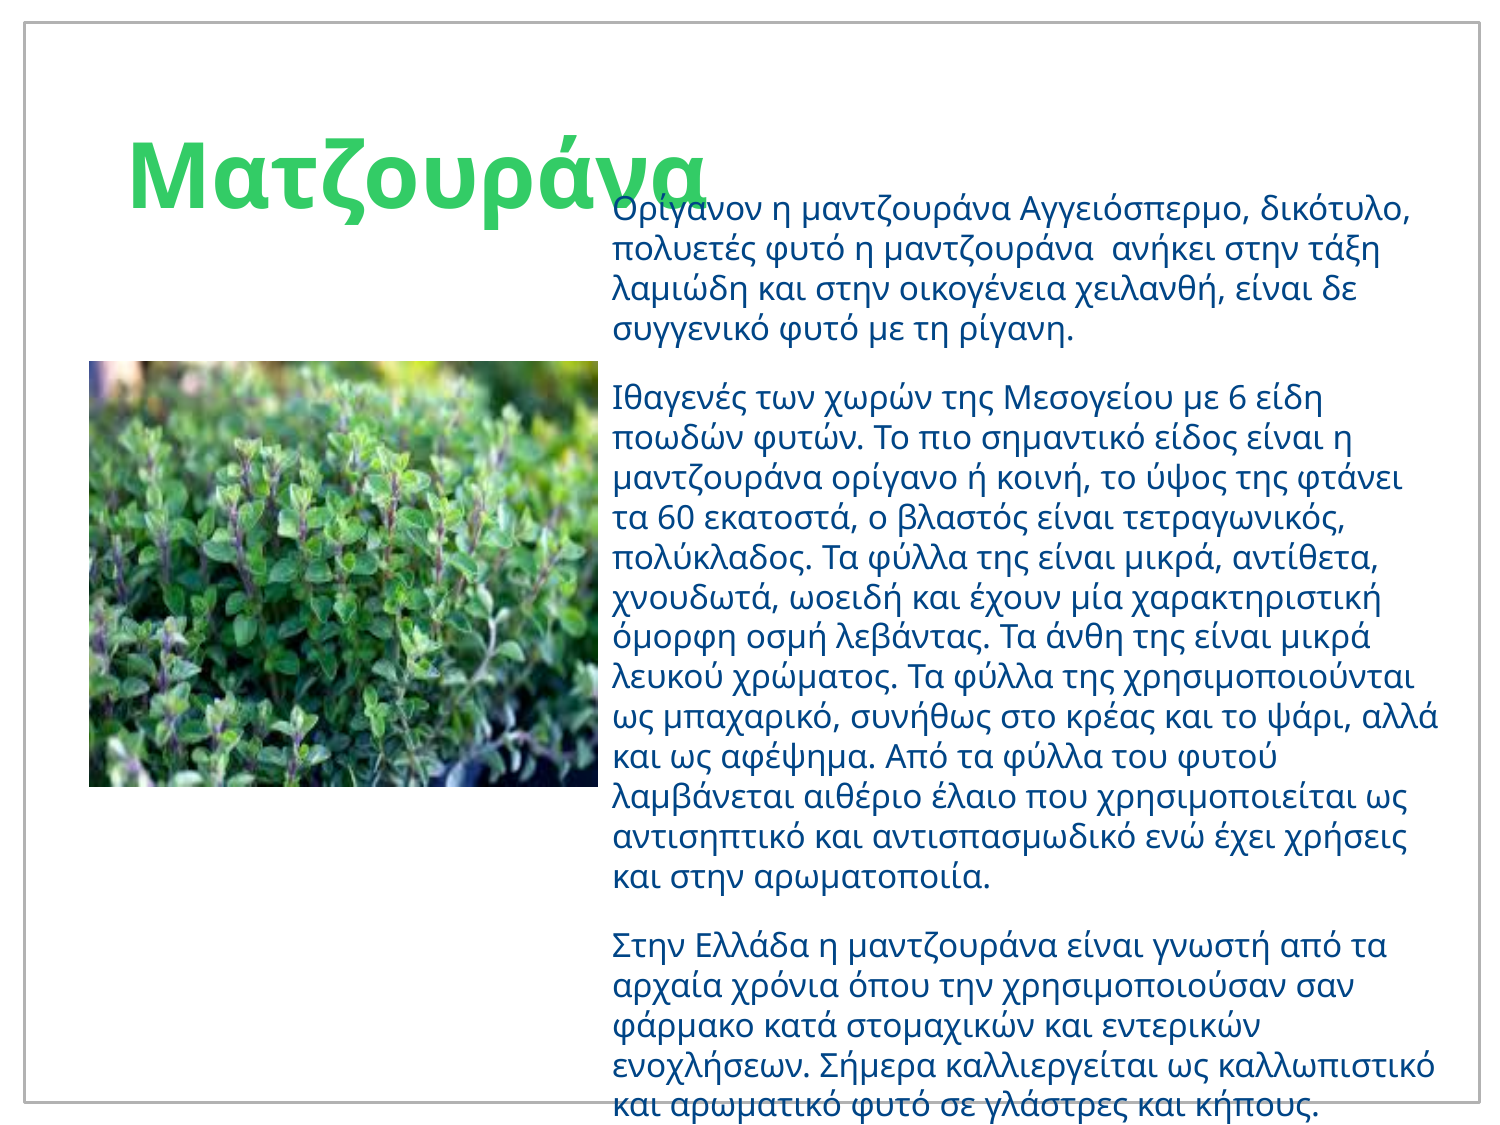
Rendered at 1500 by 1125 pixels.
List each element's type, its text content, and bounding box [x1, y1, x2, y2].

list Ορίγανον η μαντζουράνα Αγγειόσπερμο, δικότυλο, πολυετές φυτό η μαντζουράνα ανήκει στην τάξη λαμιώδη και στην οικογένεια χειλανθή, είναι δε συγγενικό φυτό με τη ρίγανη. Ιθαγενές των χωρών της Μεσογείου με 6 είδη ποωδών φυτών. Το πιο σημαντικό είδος είναι η μαντζουράνα ορίγανο ή κοινή, το ύψος της φτάνει τα 60 εκατοστά, ο βλαστός είναι τετραγωνικός, πολύκλαδος. Τα φύλλα της είναι μικρά, αντίθετα, χνουδωτά, ωοειδή και έχουν μία χαρακτηριστική όμορφη οσμή λεβάντας. Τα άνθη της είναι μικρά λευκού χρώματος. Τα φύλλα της χρησιμοποιούνται ως μπαχαρικό, συνήθως στο κρέας και το ψάρι, αλλά και ως αφέψημα. Από τα φύλλα του φυτού λαμβάνεται αιθέριο έλαιο που χρησιμοποιείται ως αντισηπτικό και αντισπασμωδικό ενώ έχει χρήσεις και στην αρωματοποιία. Στην Ελλάδα η μαντζουράνα είναι γνωστή από τα αρχαία χρόνια όπου την χρησιμοποιούσαν σαν φάρμακο κατά στομαχικών και εντερικών ενοχλήσεων. Σήμερα καλλιεργείται ως καλλωπιστικό και αρωματικό φυτό σε γλάστρες και κήπους. [597, 172, 1459, 1125]
title Ματζουράνα [90, 101, 1441, 325]
picture [89, 361, 598, 787]
